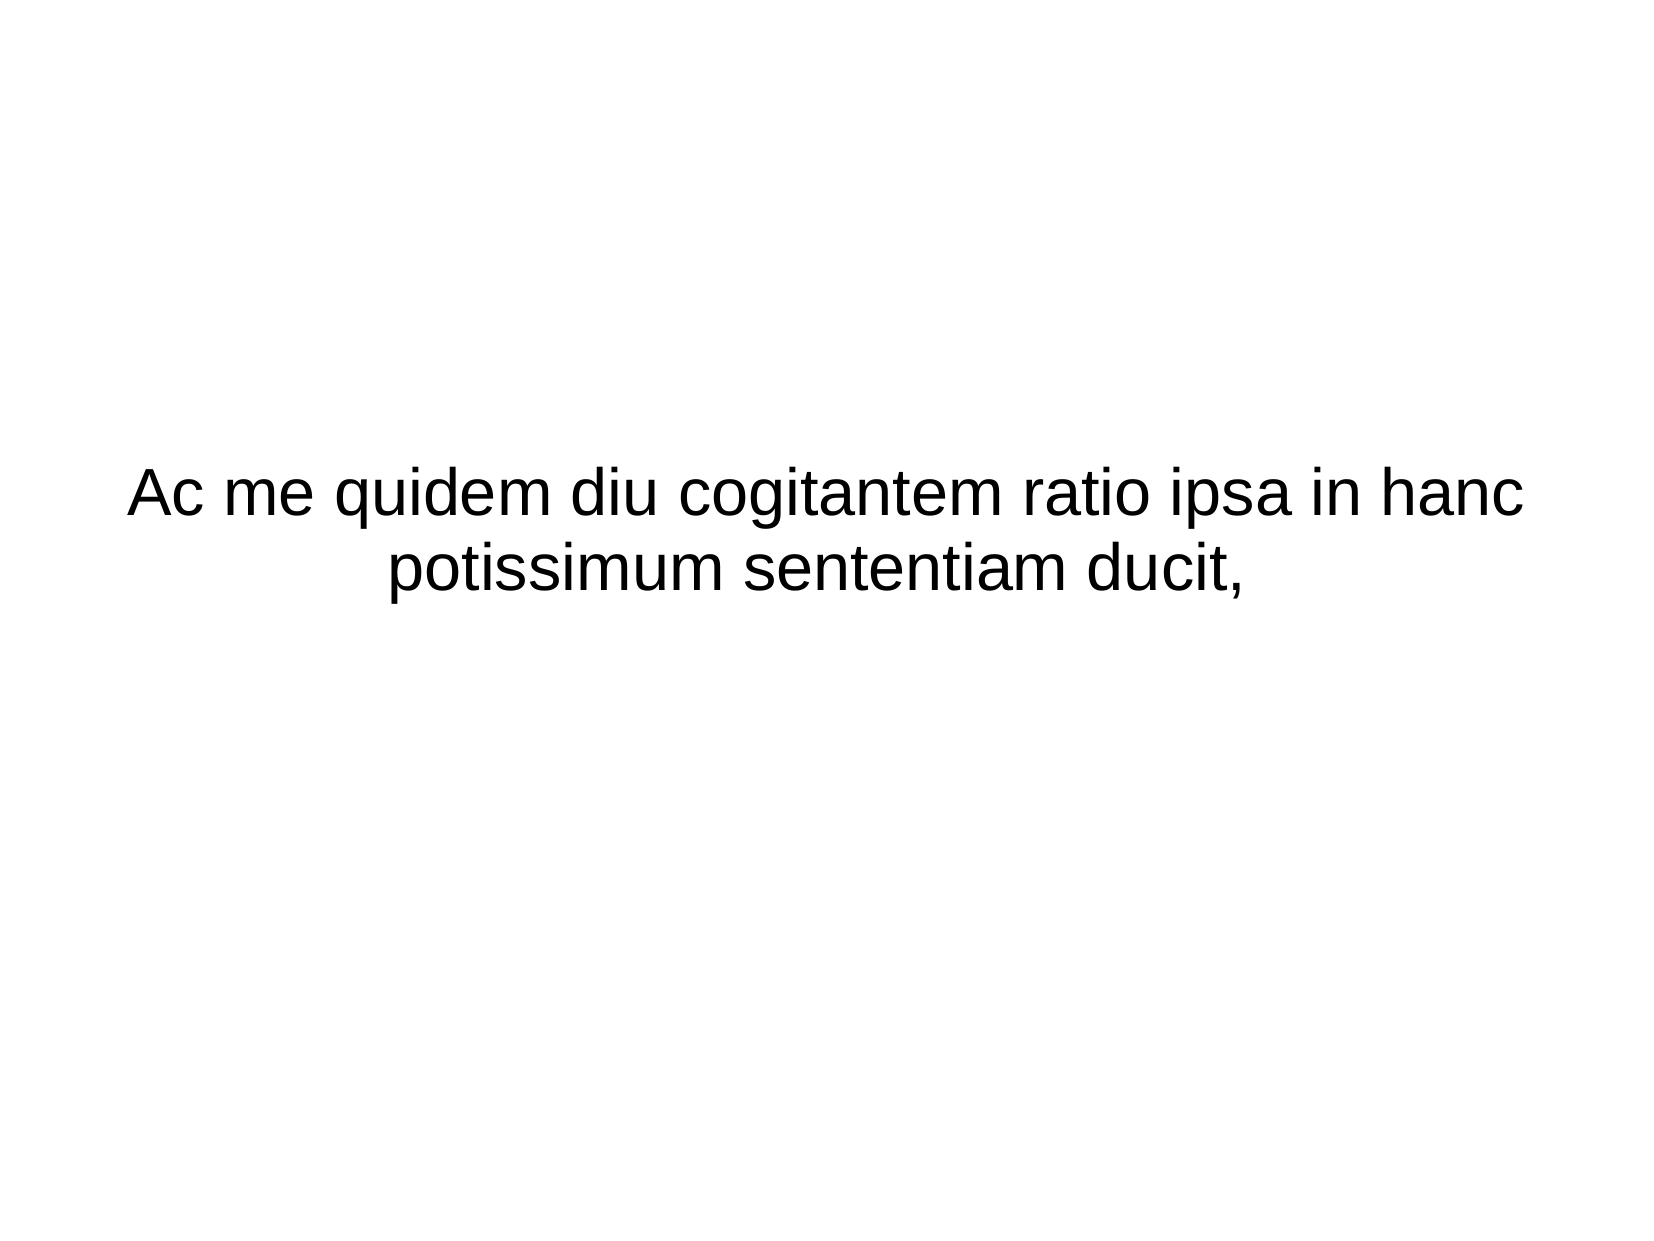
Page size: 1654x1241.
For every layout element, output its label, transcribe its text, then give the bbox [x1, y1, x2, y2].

subtitle Ac me quidem diu cogitantem ratio ipsa in hanc potissimum sententiam ducit, [82, 49, 1571, 1010]
